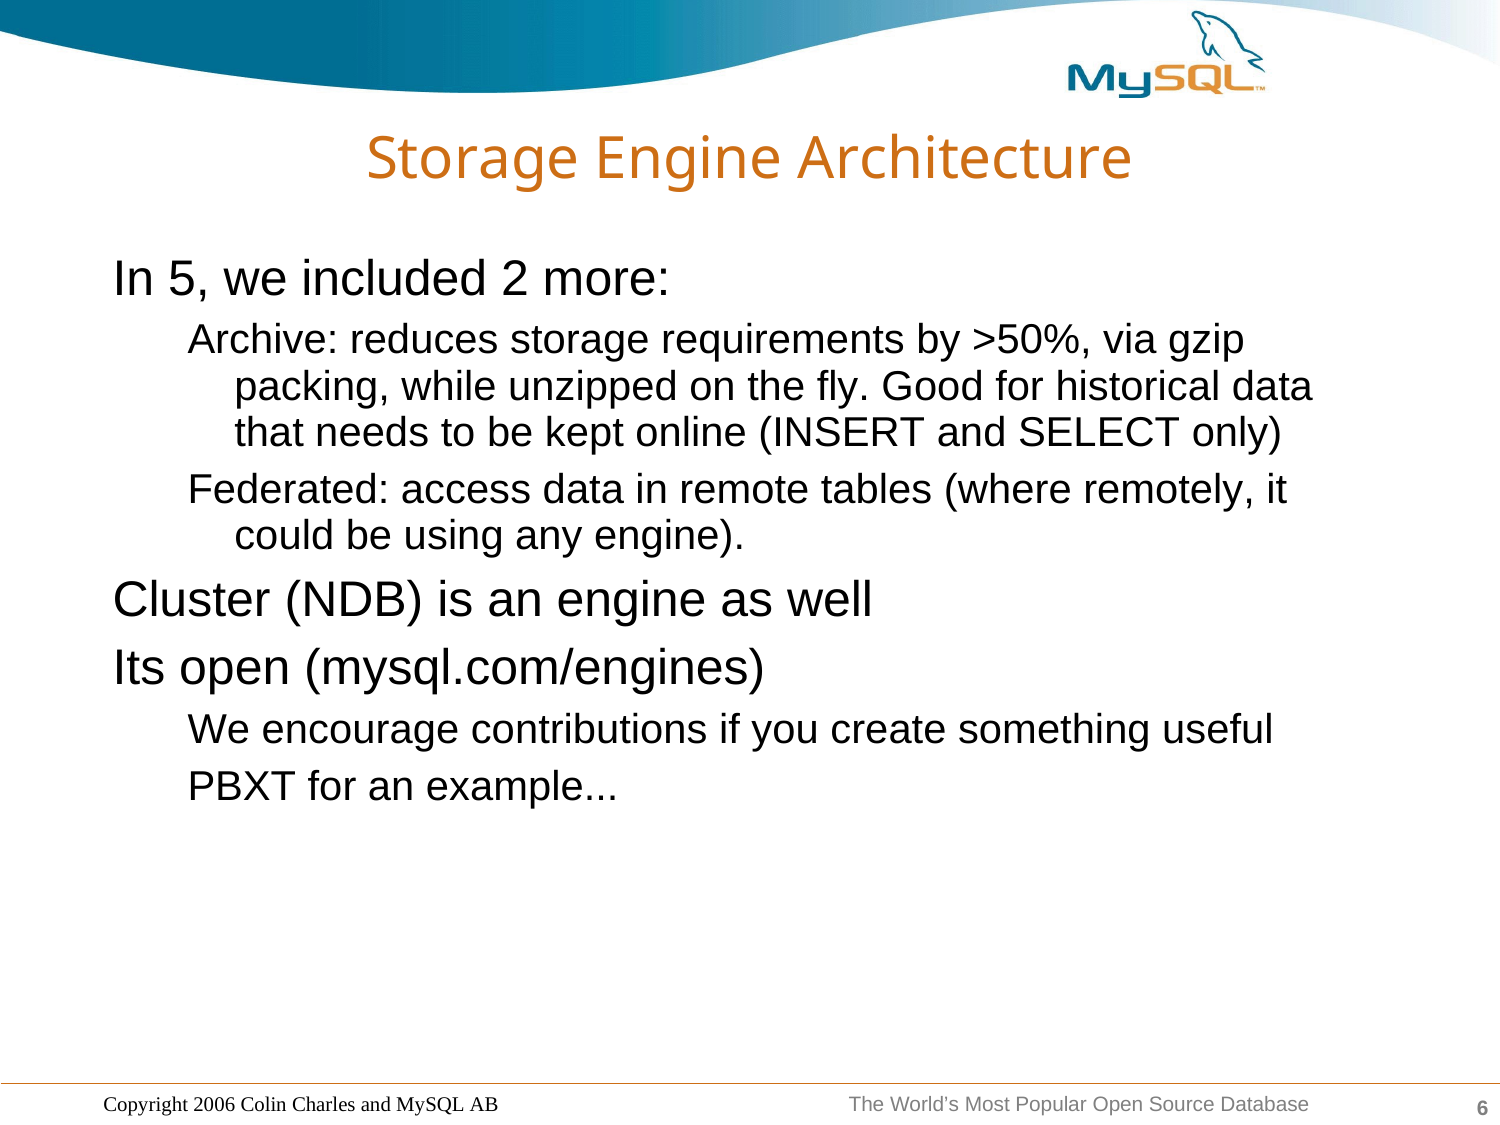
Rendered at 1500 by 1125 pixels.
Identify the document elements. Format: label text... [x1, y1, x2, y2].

title Storage Engine Architecture [0, 87, 1500, 226]
picture [1098, 71, 1107, 87]
picture [0, 31, 326, 87]
picture [1075, 71, 1085, 87]
list In 5, we included 2 more: Archive: reduces storage requirements by >50%, via gzip packing, while unzipped on the fly. Good for historical data that needs to be kept online (INSERT and SELECT only) Federated: access data in remote tables (where remotely, it could be using any engine). Cluster (NDB) is an engine as well Its open (mysql.com/engines) We encourage contributions if you create something useful PBXT for an example... [112, 249, 1388, 1113]
picture [613, 0, 1500, 87]
